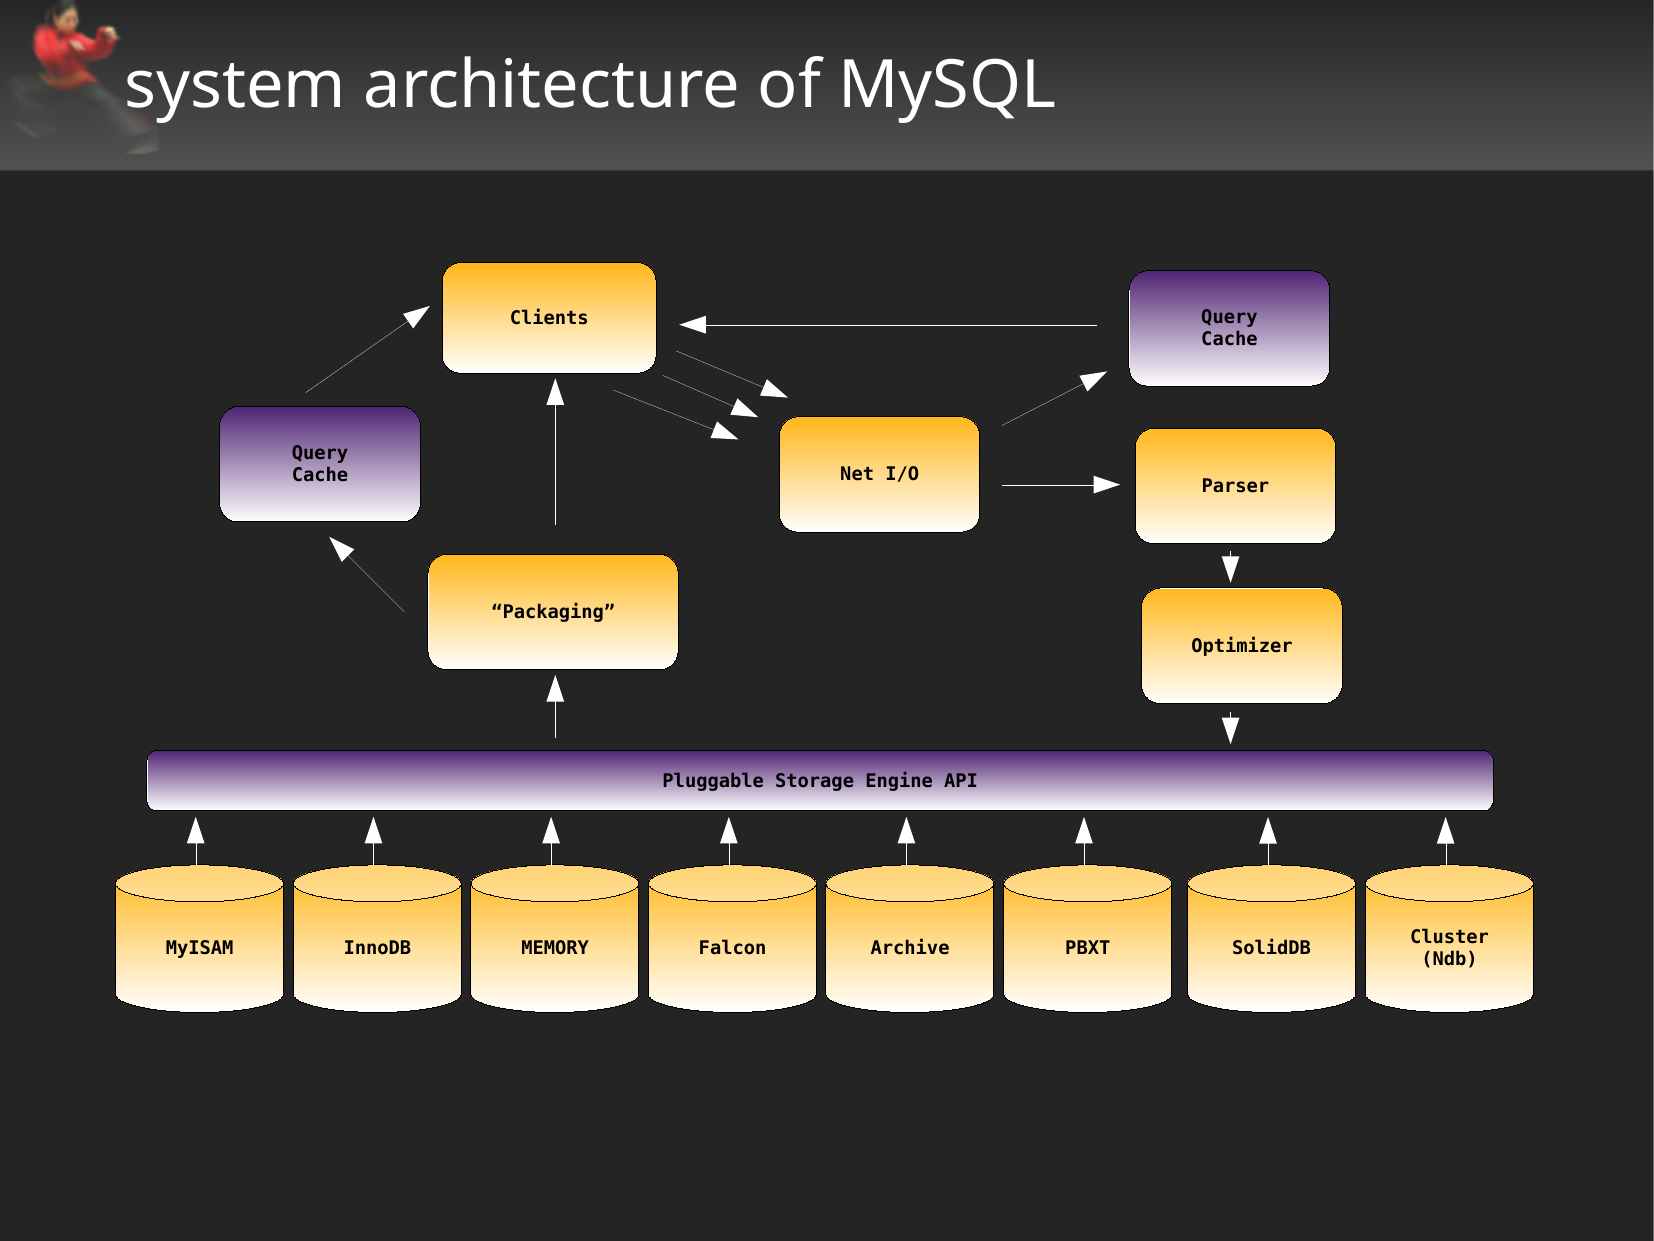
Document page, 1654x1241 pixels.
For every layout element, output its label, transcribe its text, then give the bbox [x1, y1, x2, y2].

text_box Query Cache [219, 406, 421, 522]
text_box “Packaging” [427, 554, 679, 670]
text_box Pluggable Storage Engine API [146, 750, 1494, 811]
text_box Optimizer [1141, 587, 1343, 704]
text_box MEMORY [470, 884, 639, 1013]
text_box Clients [442, 262, 657, 374]
text_box Parser [1142, 428, 1329, 432]
picture [0, 0, 1654, 1241]
text_box Cluster (Ndb) [1365, 885, 1534, 1013]
text_box PBXT [1003, 885, 1172, 1013]
text_box MyISAM [115, 886, 284, 1013]
text_box Net I/O [779, 416, 980, 533]
text_box Parser [1135, 439, 1336, 544]
text_box Falcon [648, 886, 817, 1013]
title system architecture of MySQL [124, 31, 1625, 133]
text_box SolidDB [1187, 885, 1356, 1013]
text_box Query Cache [1128, 270, 1330, 387]
text_box InnoDB [293, 885, 462, 1013]
text_box Archive [825, 884, 994, 1013]
